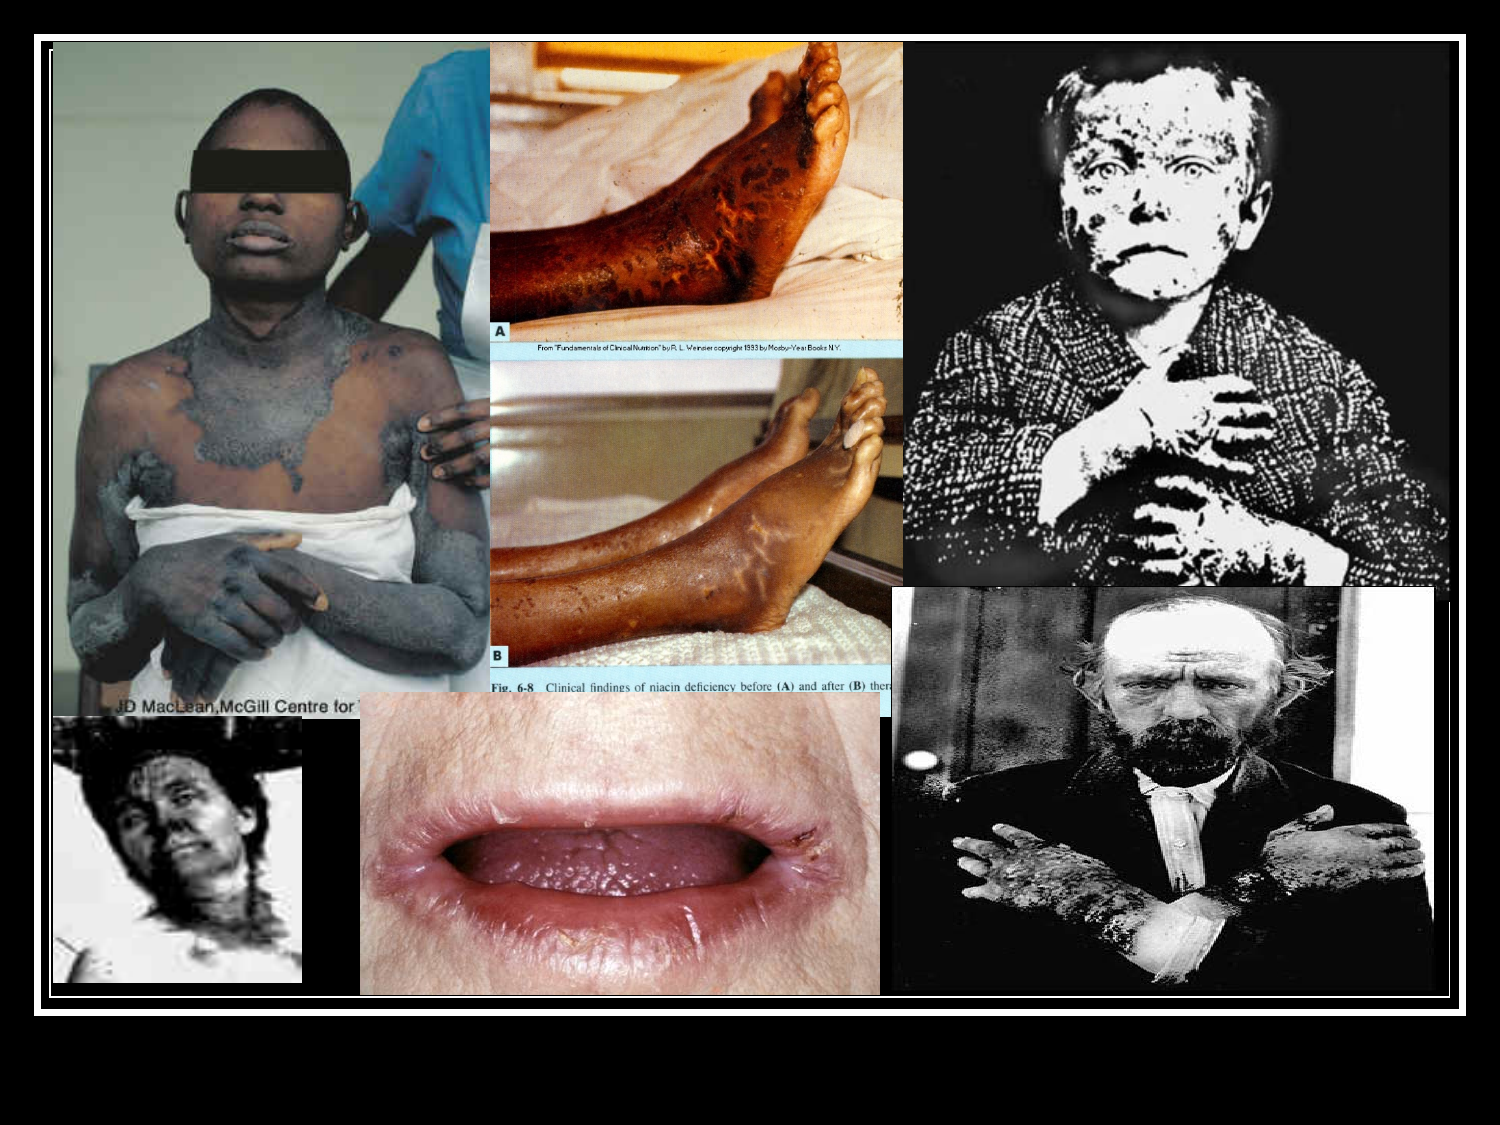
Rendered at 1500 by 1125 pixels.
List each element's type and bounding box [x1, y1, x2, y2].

picture [53, 42, 1451, 995]
